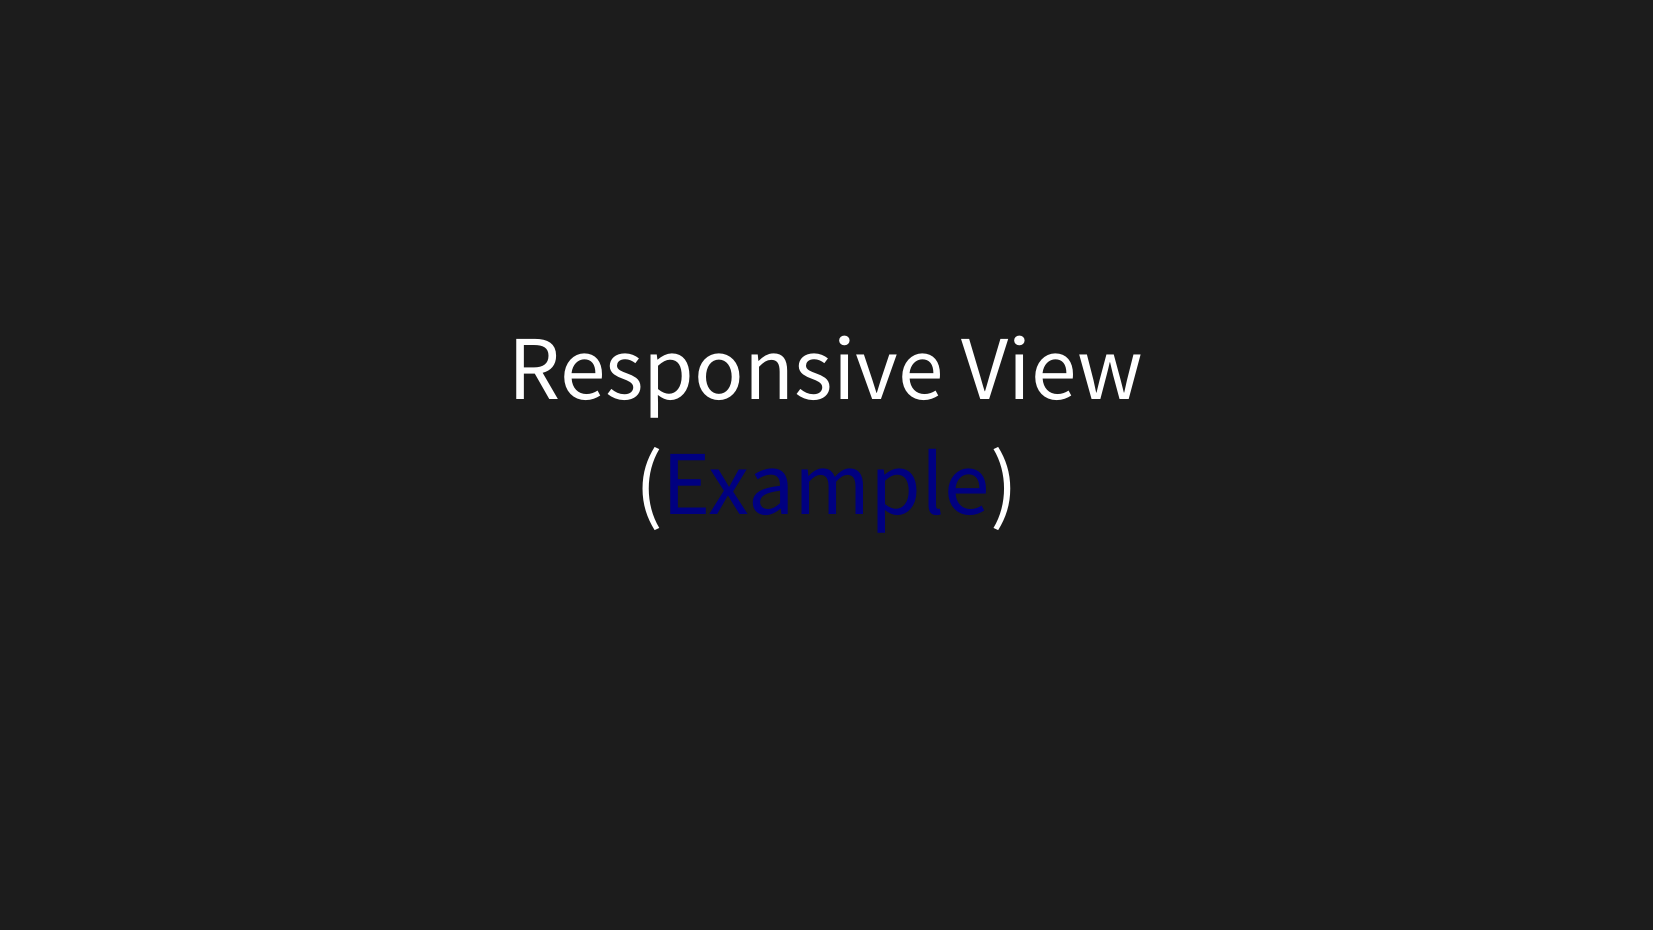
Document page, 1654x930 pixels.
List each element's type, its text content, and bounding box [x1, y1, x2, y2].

title Responsive View (Example) [0, 309, 1653, 540]
